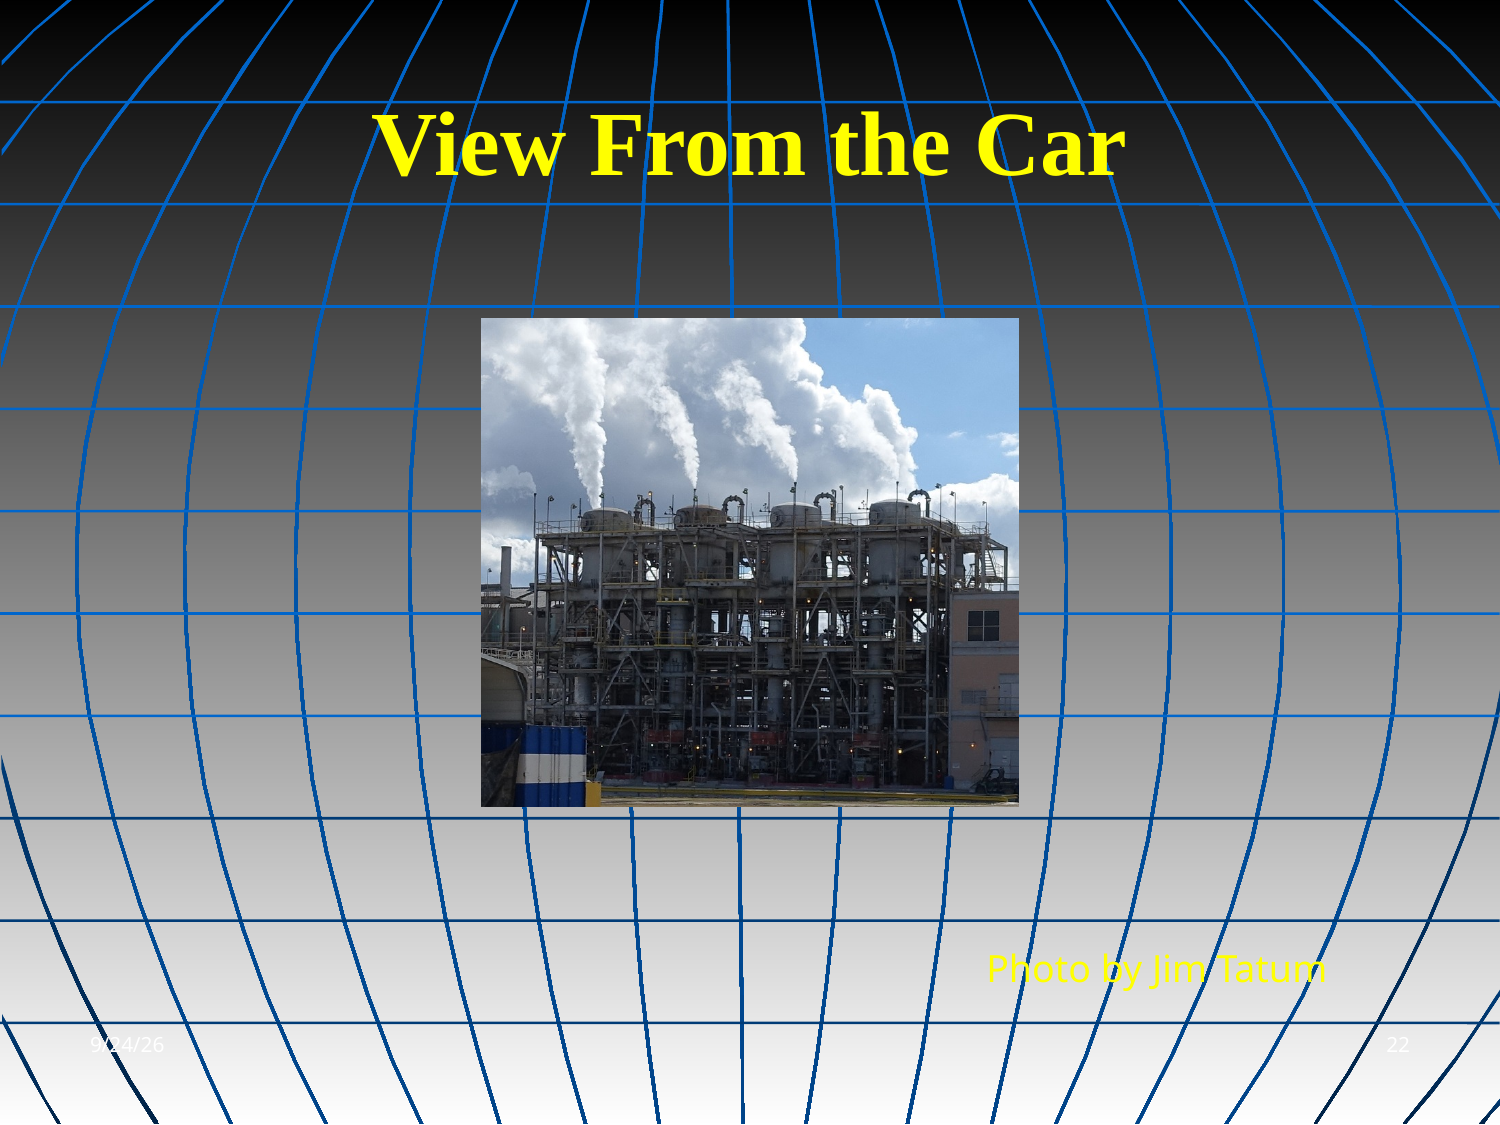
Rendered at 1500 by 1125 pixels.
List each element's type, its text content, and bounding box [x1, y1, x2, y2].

text_box Photo by Jim Tatum [971, 937, 1353, 998]
slide_number 6/27/17 [75, 1024, 425, 1100]
title View From the Car [75, 45, 1425, 233]
slide_number <number> [1074, 1024, 1425, 1100]
picture [481, 318, 1019, 807]
